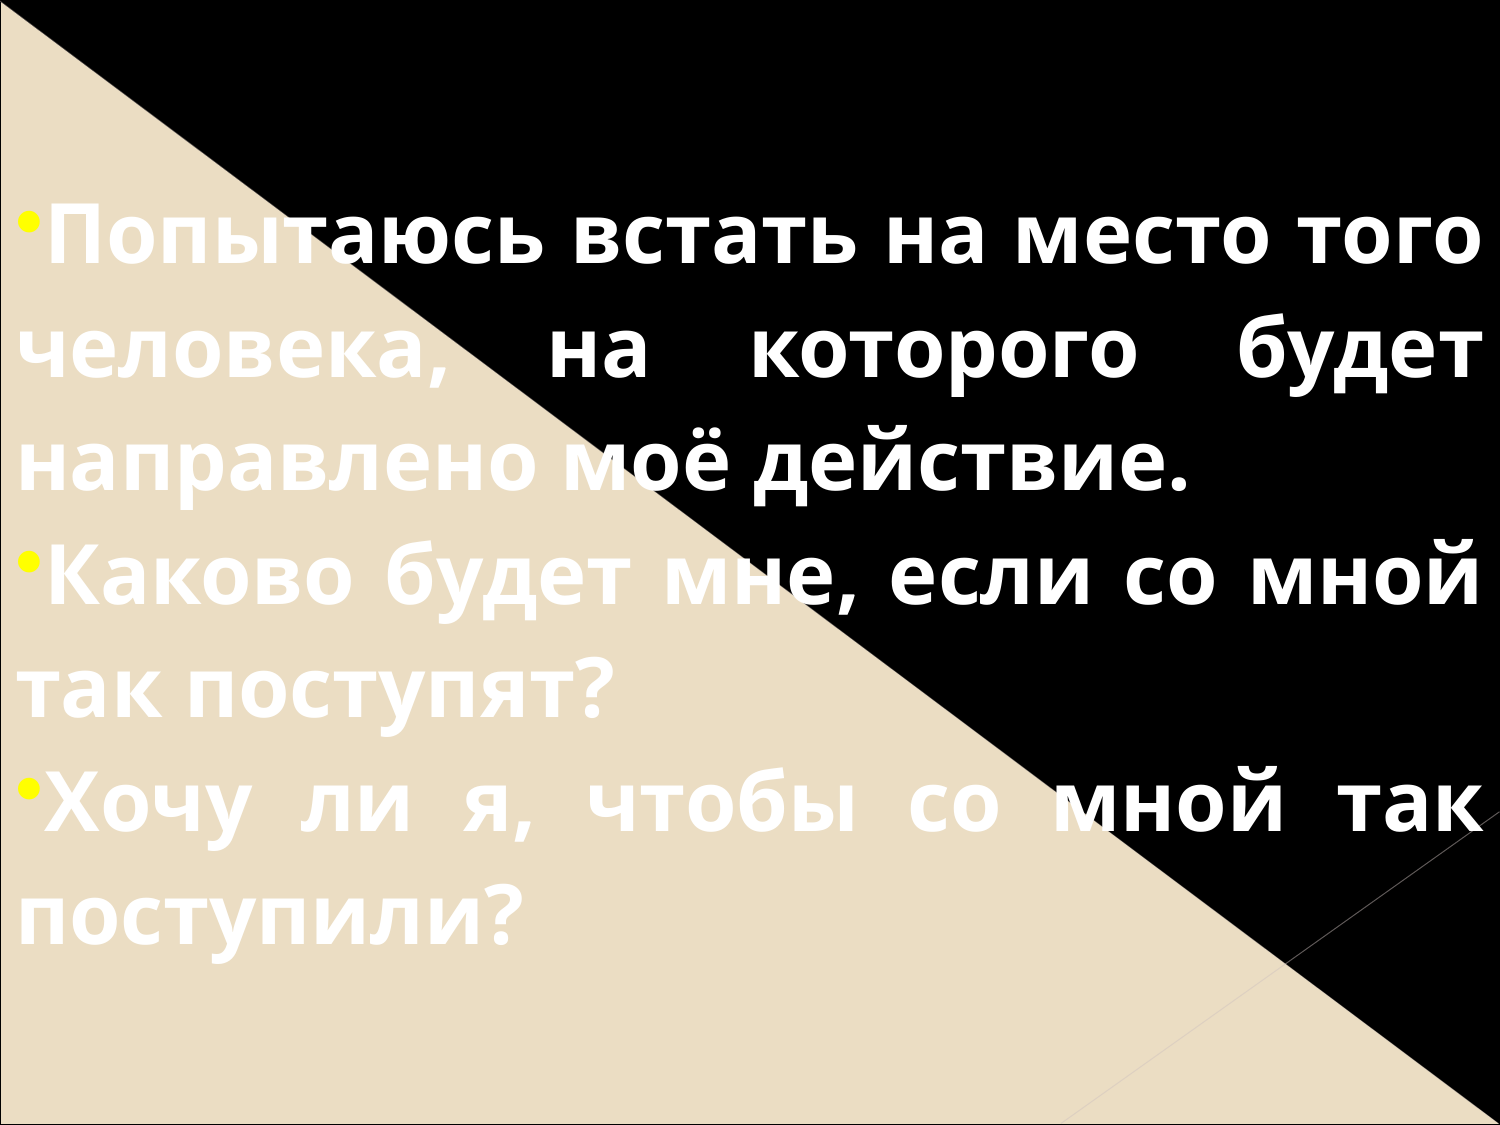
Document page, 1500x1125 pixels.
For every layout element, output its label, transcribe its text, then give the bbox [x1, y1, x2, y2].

text_box Попытаюсь встать на место того человека, на которого будет направлено моё действие. Каково будет мне, если со мной так поступят? Хочу ли я, чтобы со мной так поступили? [0, 167, 1500, 977]
